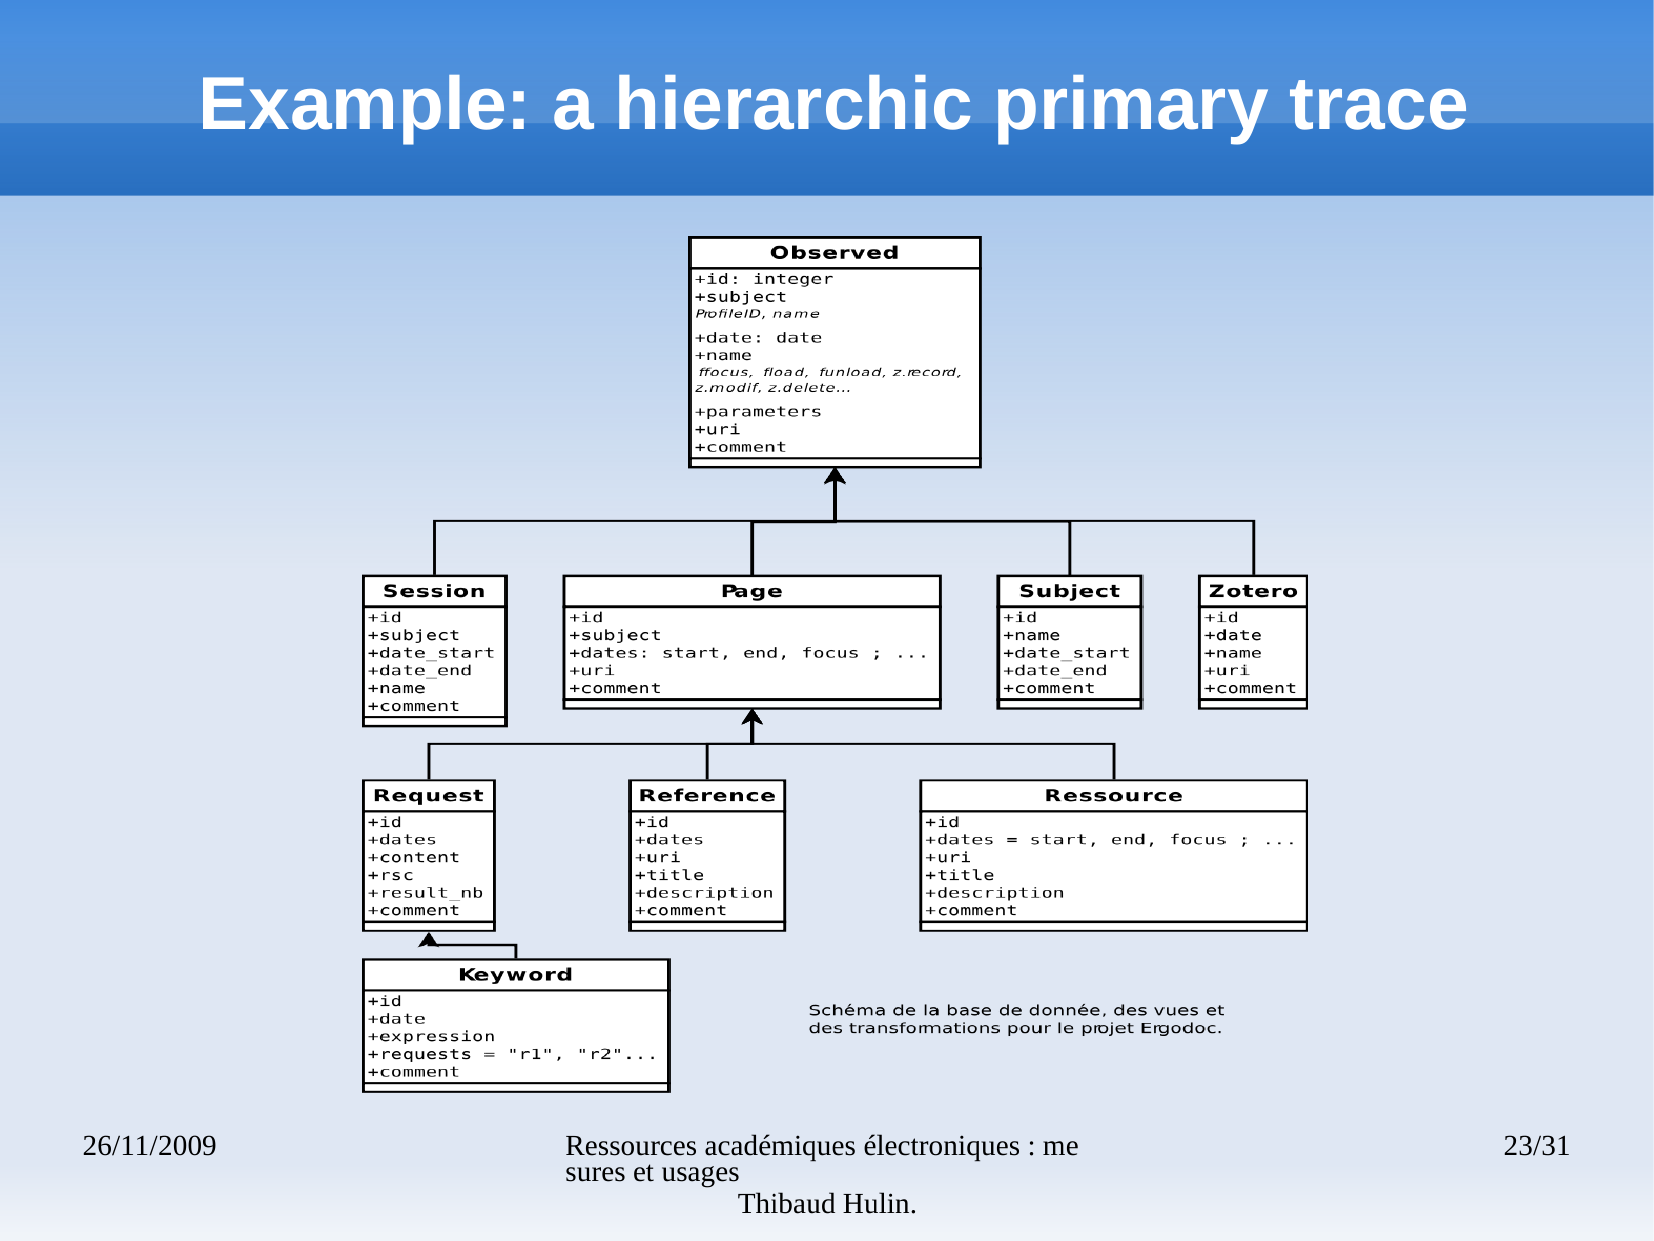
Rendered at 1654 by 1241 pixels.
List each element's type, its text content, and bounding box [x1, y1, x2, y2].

title Example: a hierarchic primary trace [76, 0, 1565, 208]
picture [0, 0, 1654, 1241]
